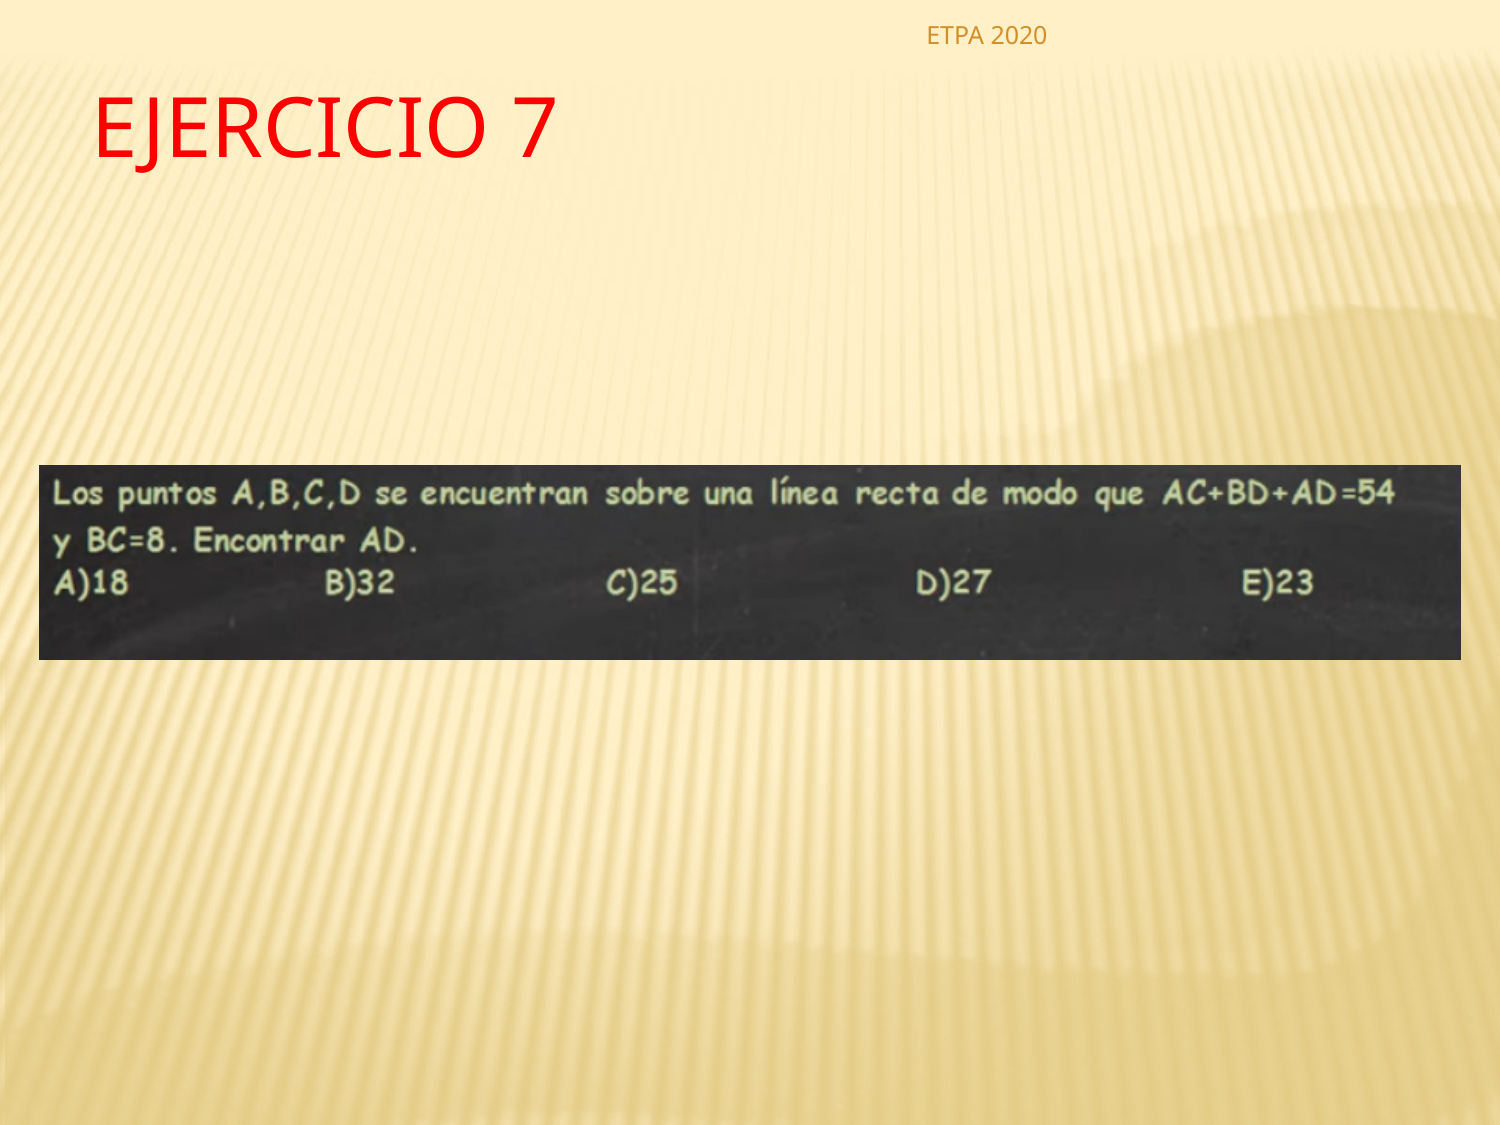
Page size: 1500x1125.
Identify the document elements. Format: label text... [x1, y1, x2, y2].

text_box EJERCICIO 7 [76, 66, 939, 182]
picture [0, 0, 1500, 1125]
footer ETPA 2020 [512, 12, 1063, 60]
